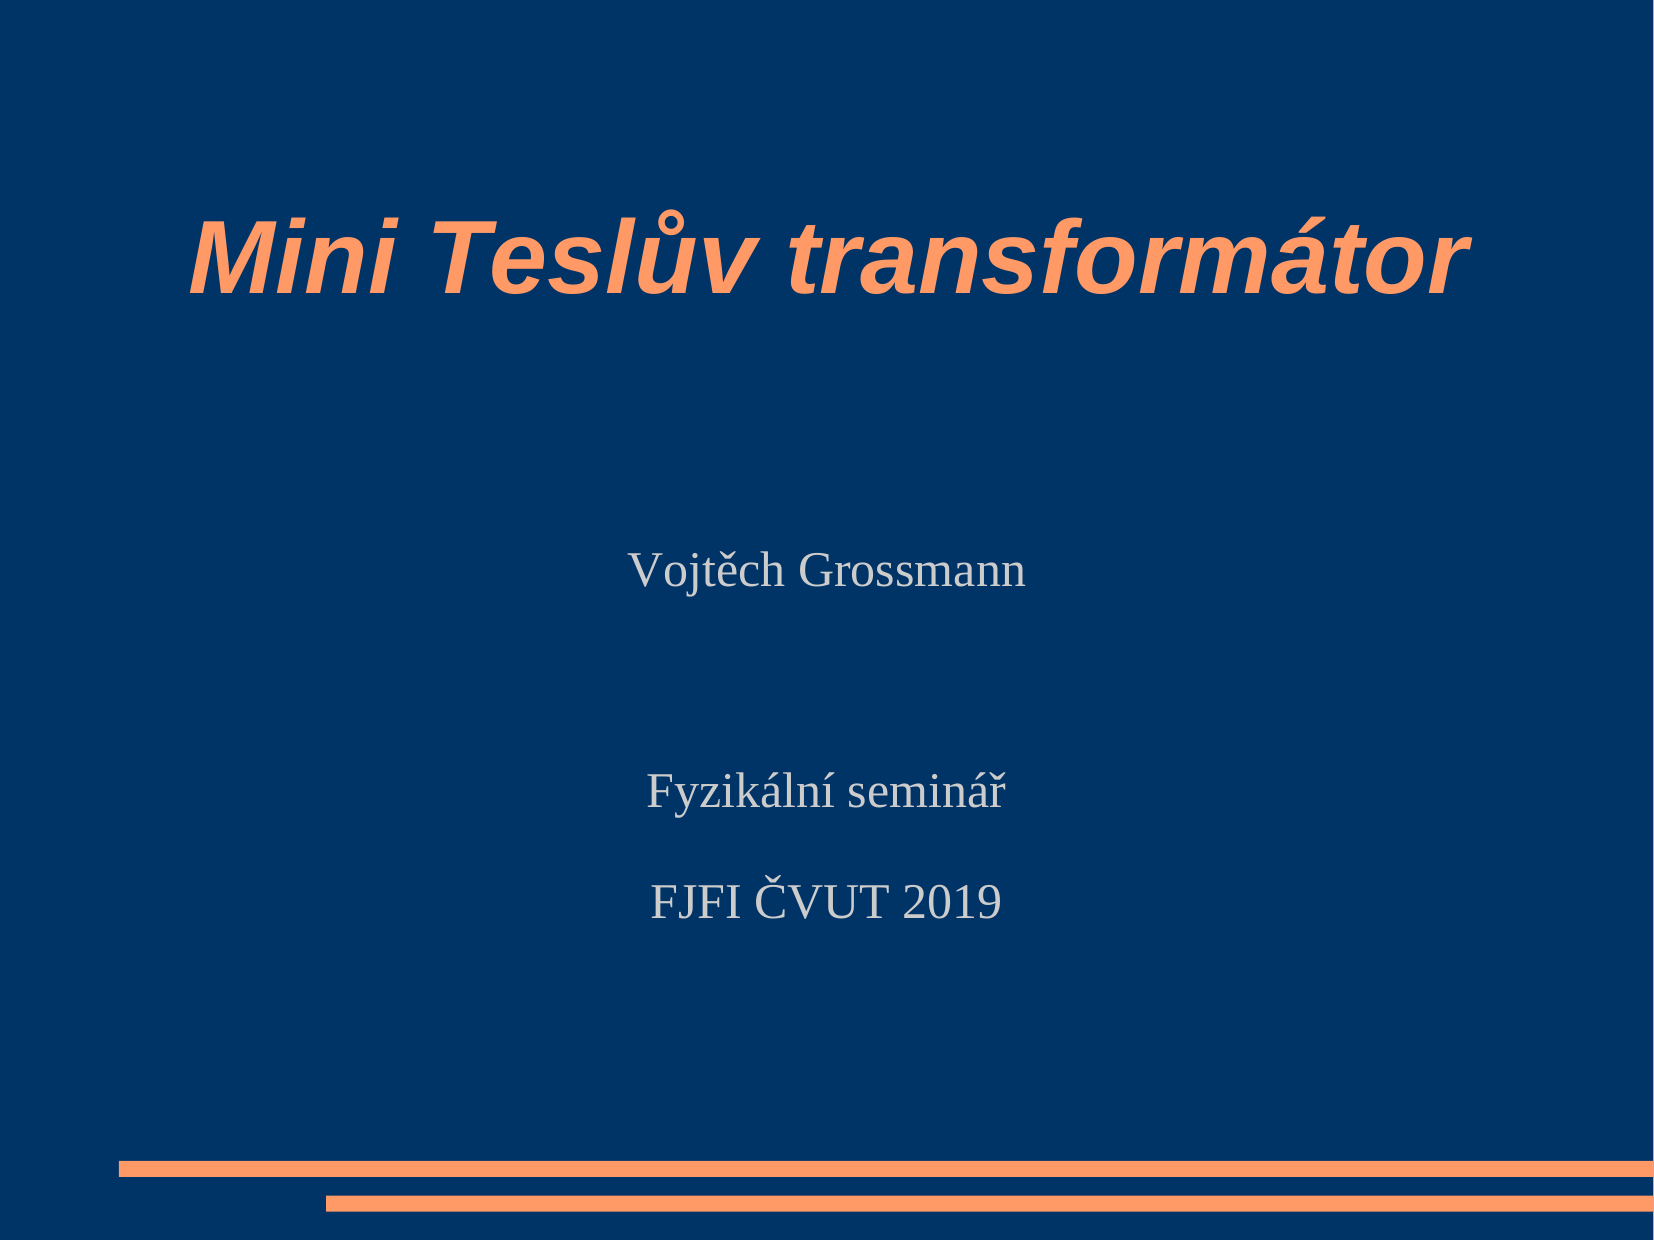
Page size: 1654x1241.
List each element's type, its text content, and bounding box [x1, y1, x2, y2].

title Mini Teslův transformátor [123, 153, 1536, 361]
subtitle Vojtěch Grossmann Fyzikální seminář FJFI ČVUT 2019 [82, 437, 1571, 1241]
